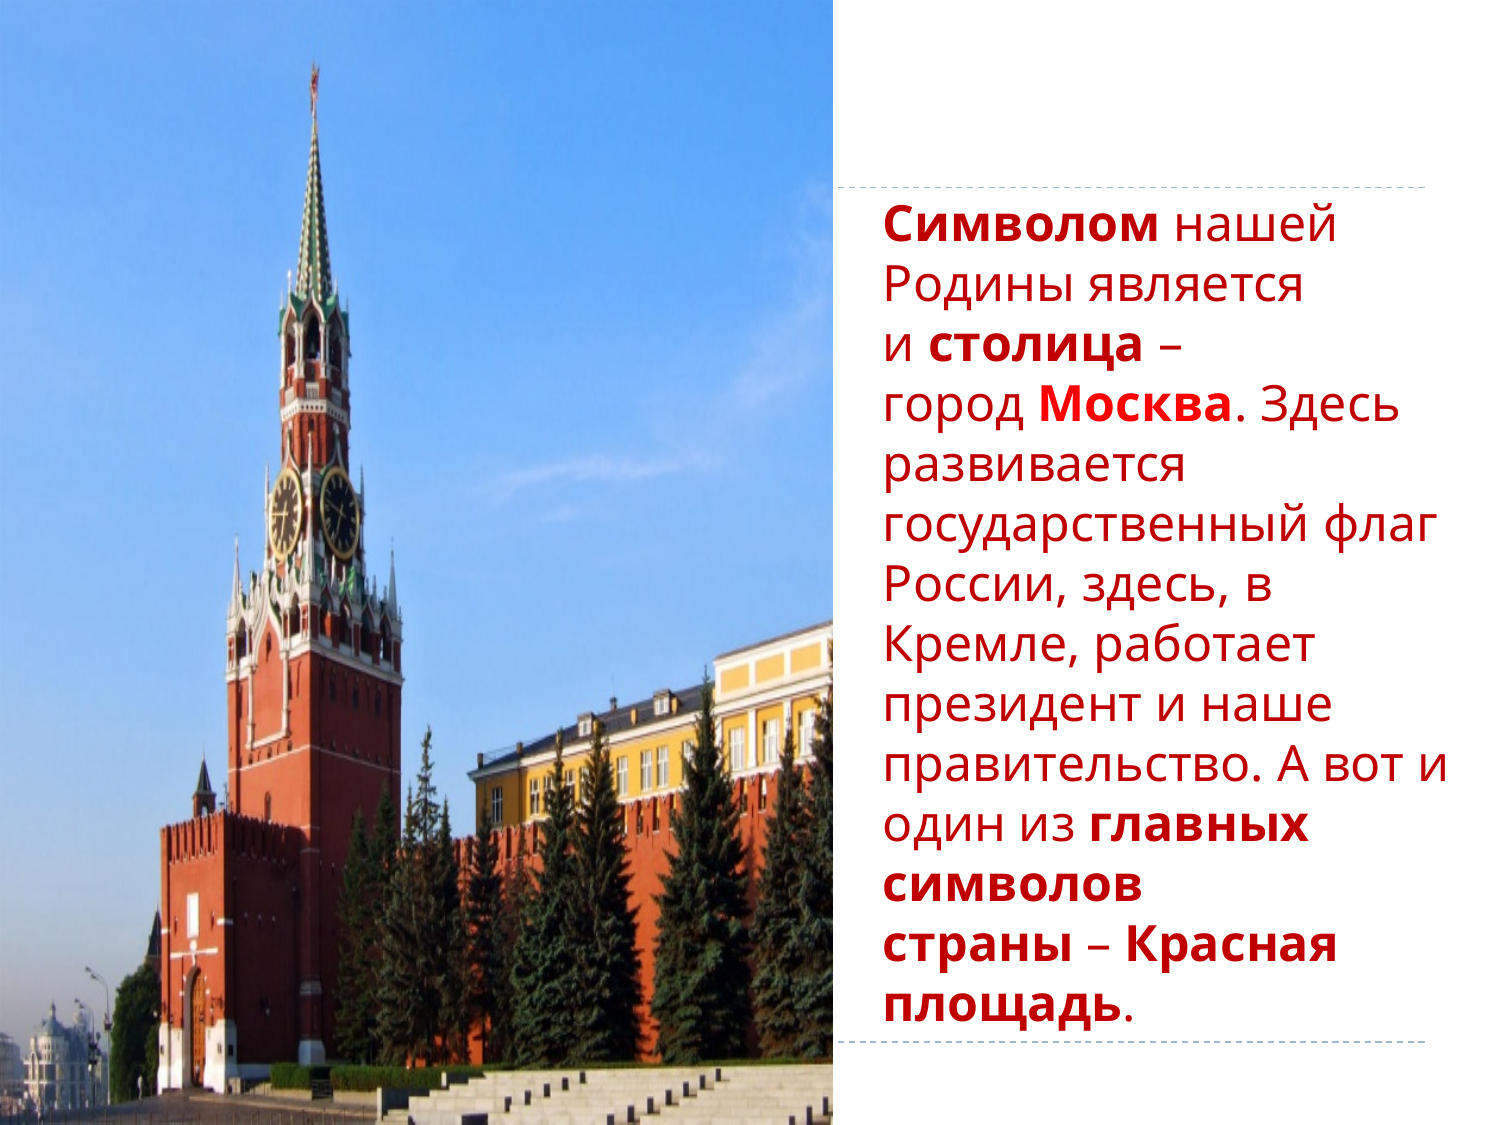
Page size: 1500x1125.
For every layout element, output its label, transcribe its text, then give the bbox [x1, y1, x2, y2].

picture [0, 0, 833, 1125]
text_box Символом нашей Родины является и столица – город Москва. Здесь развивается государственный флаг России, здесь, в Кремле, работает президент и наше правительство. А вот и один из главных символов страны – Красная площадь. [868, 184, 1471, 1040]
